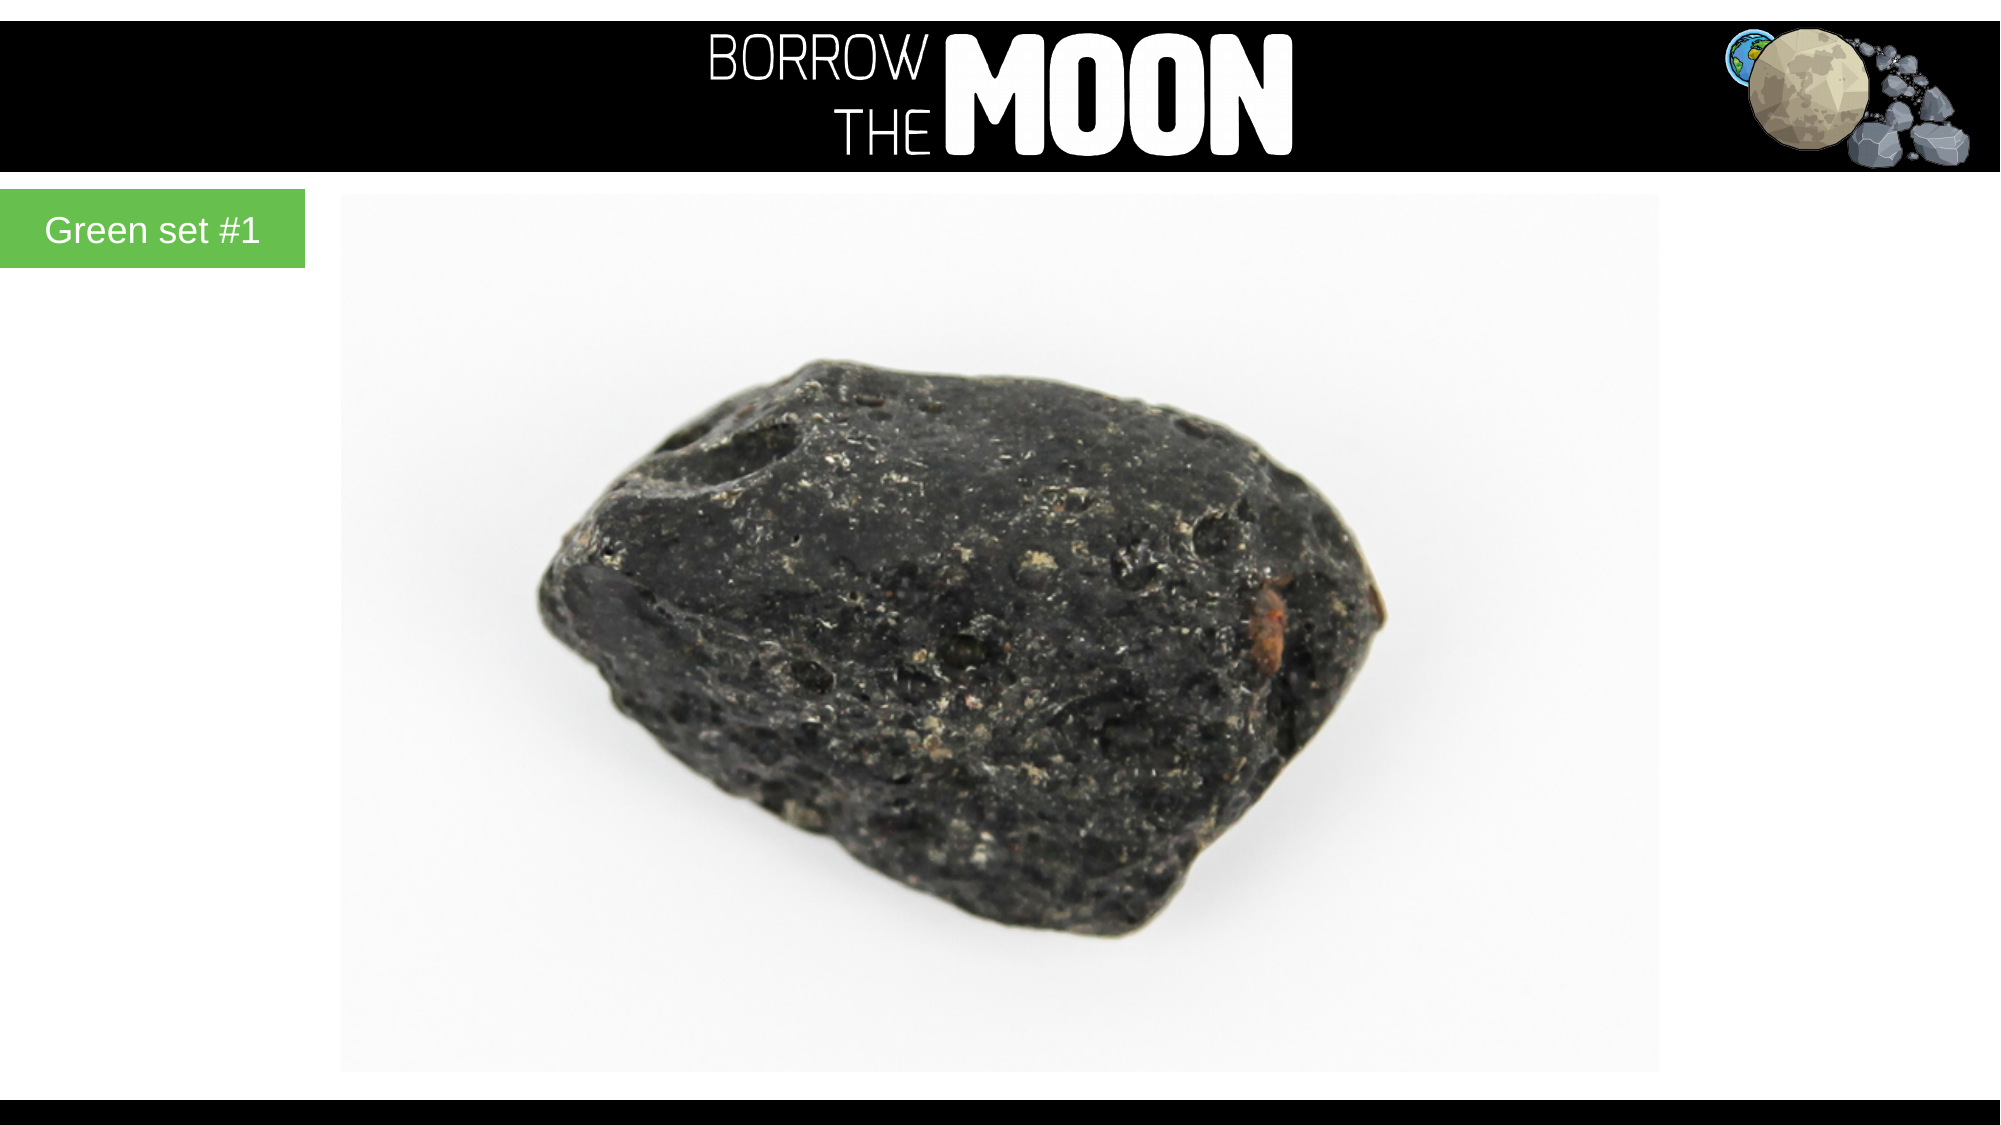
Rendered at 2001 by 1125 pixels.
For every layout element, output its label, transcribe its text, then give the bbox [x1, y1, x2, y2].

text_box Green set #1 [0, 189, 305, 268]
picture [341, 194, 1659, 1072]
